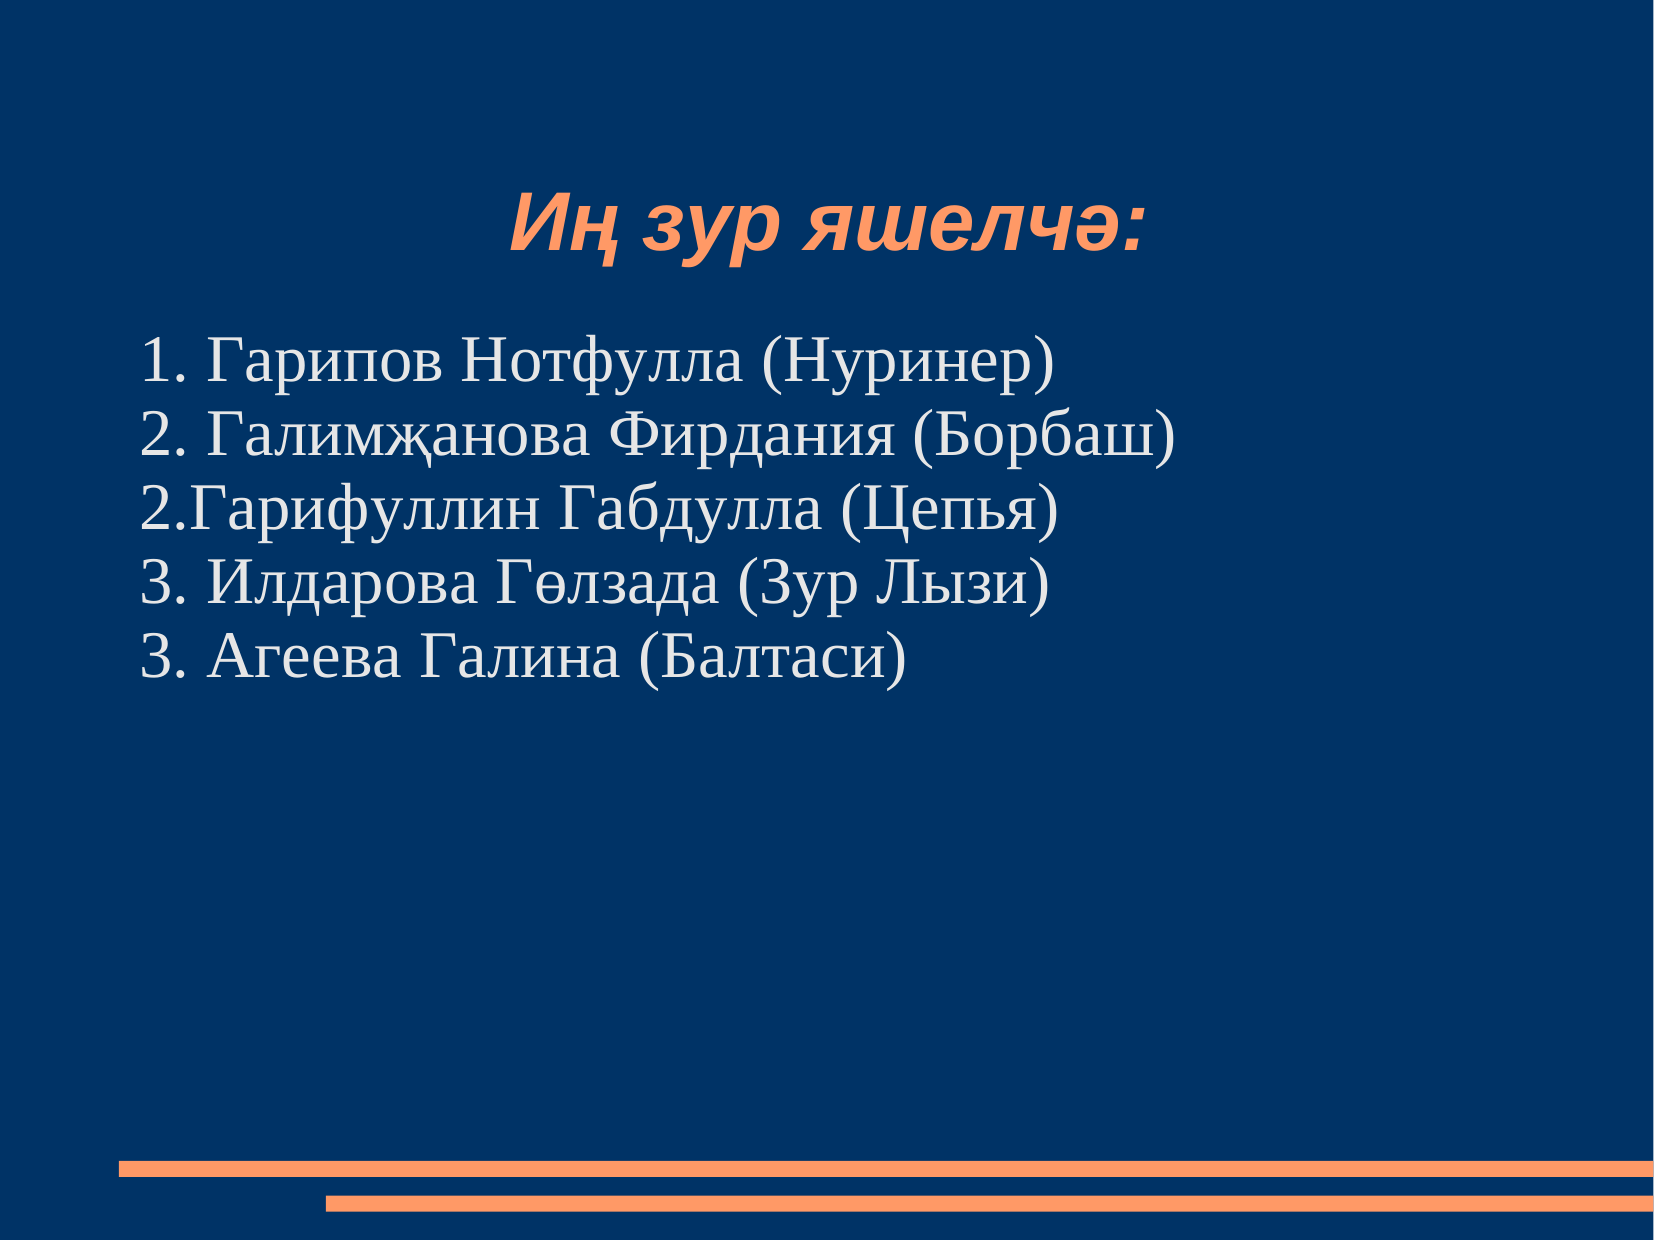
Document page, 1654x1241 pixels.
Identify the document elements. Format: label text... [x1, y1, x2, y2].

title Иң зур яшелчә: [123, 118, 1536, 322]
list 1. Гарипов Нотфулла (Нуринер) 2. Галимҗанова Фирдания (Борбаш) 2.Гарифуллин Габдулла (Цепья) 3. Илдарова Гөлзада (Зур Лызи) 3. Агеева Галина (Балтаси) [121, 322, 1561, 1118]
